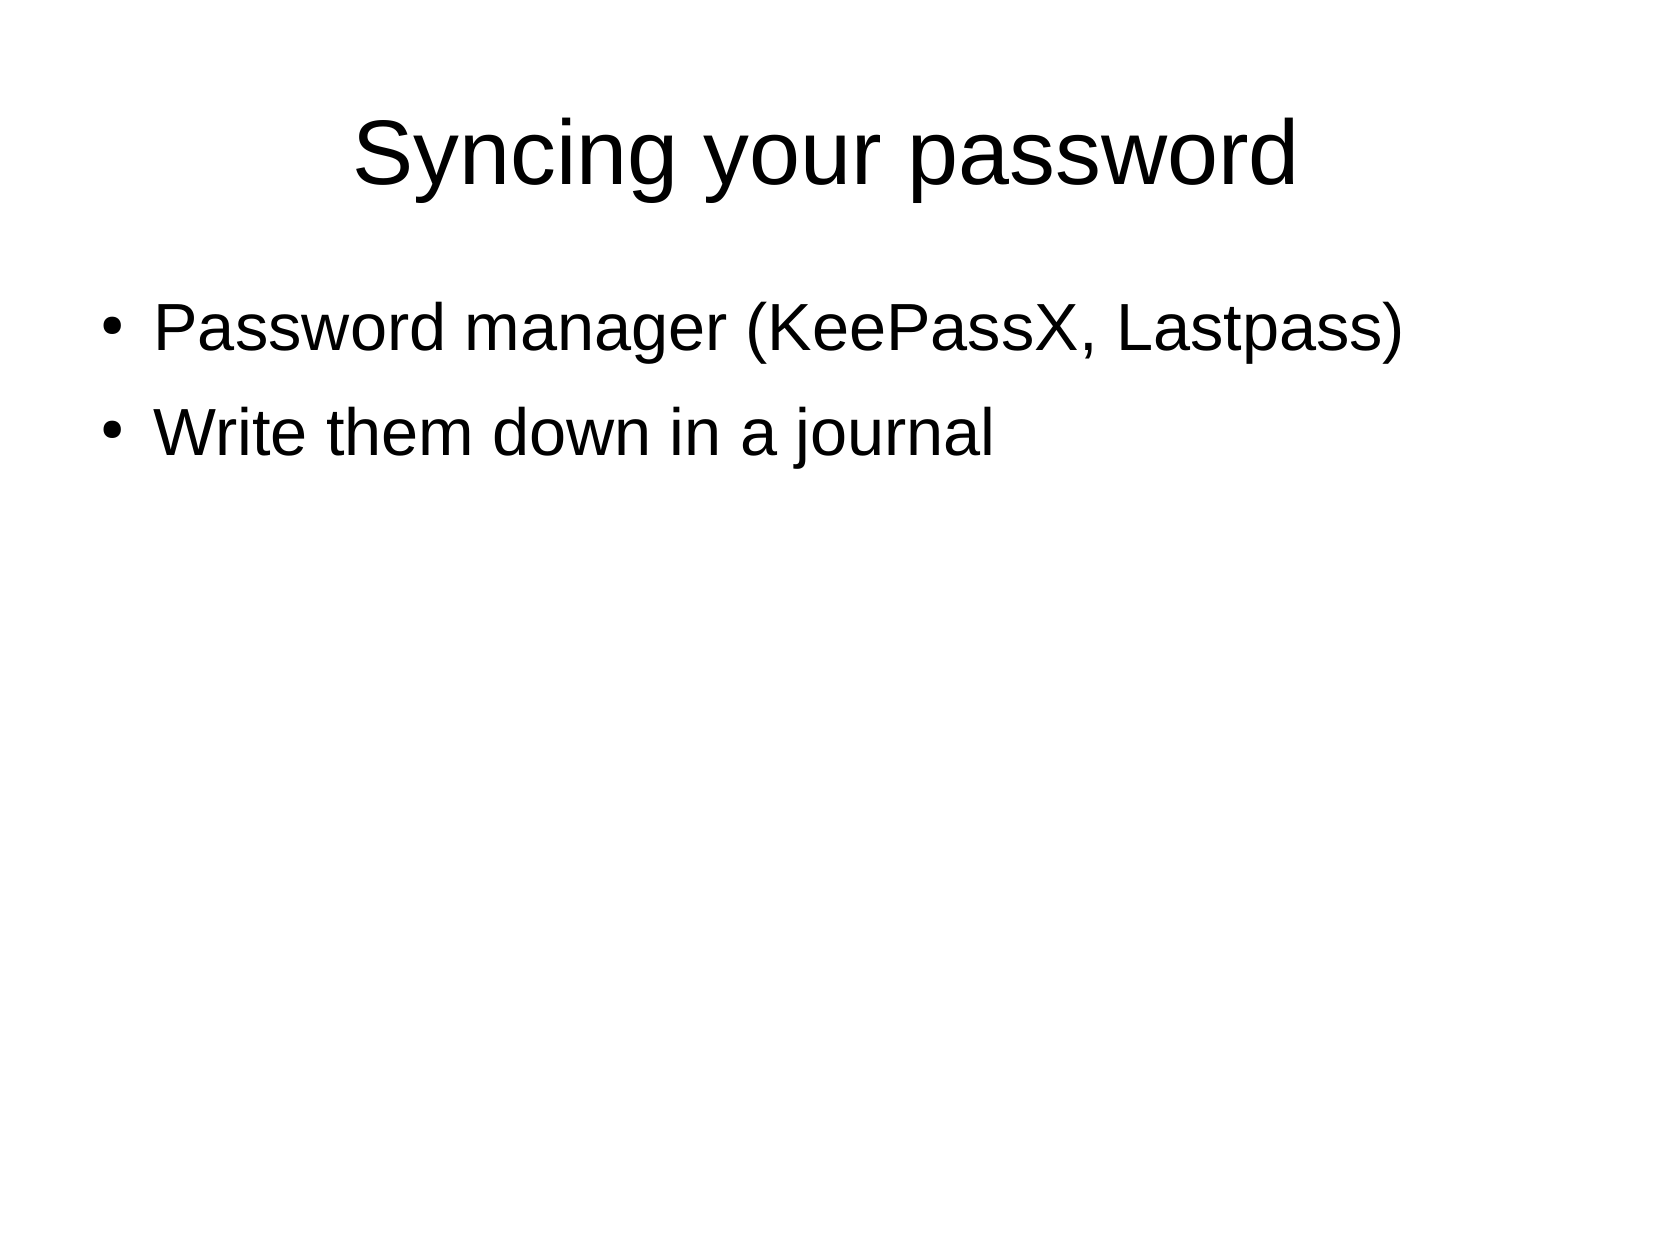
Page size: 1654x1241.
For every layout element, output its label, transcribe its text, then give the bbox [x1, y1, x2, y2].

list Password manager (KeePassX, Lastpass) Write them down in a journal [82, 290, 1571, 1010]
title Syncing your password [82, 49, 1571, 257]
